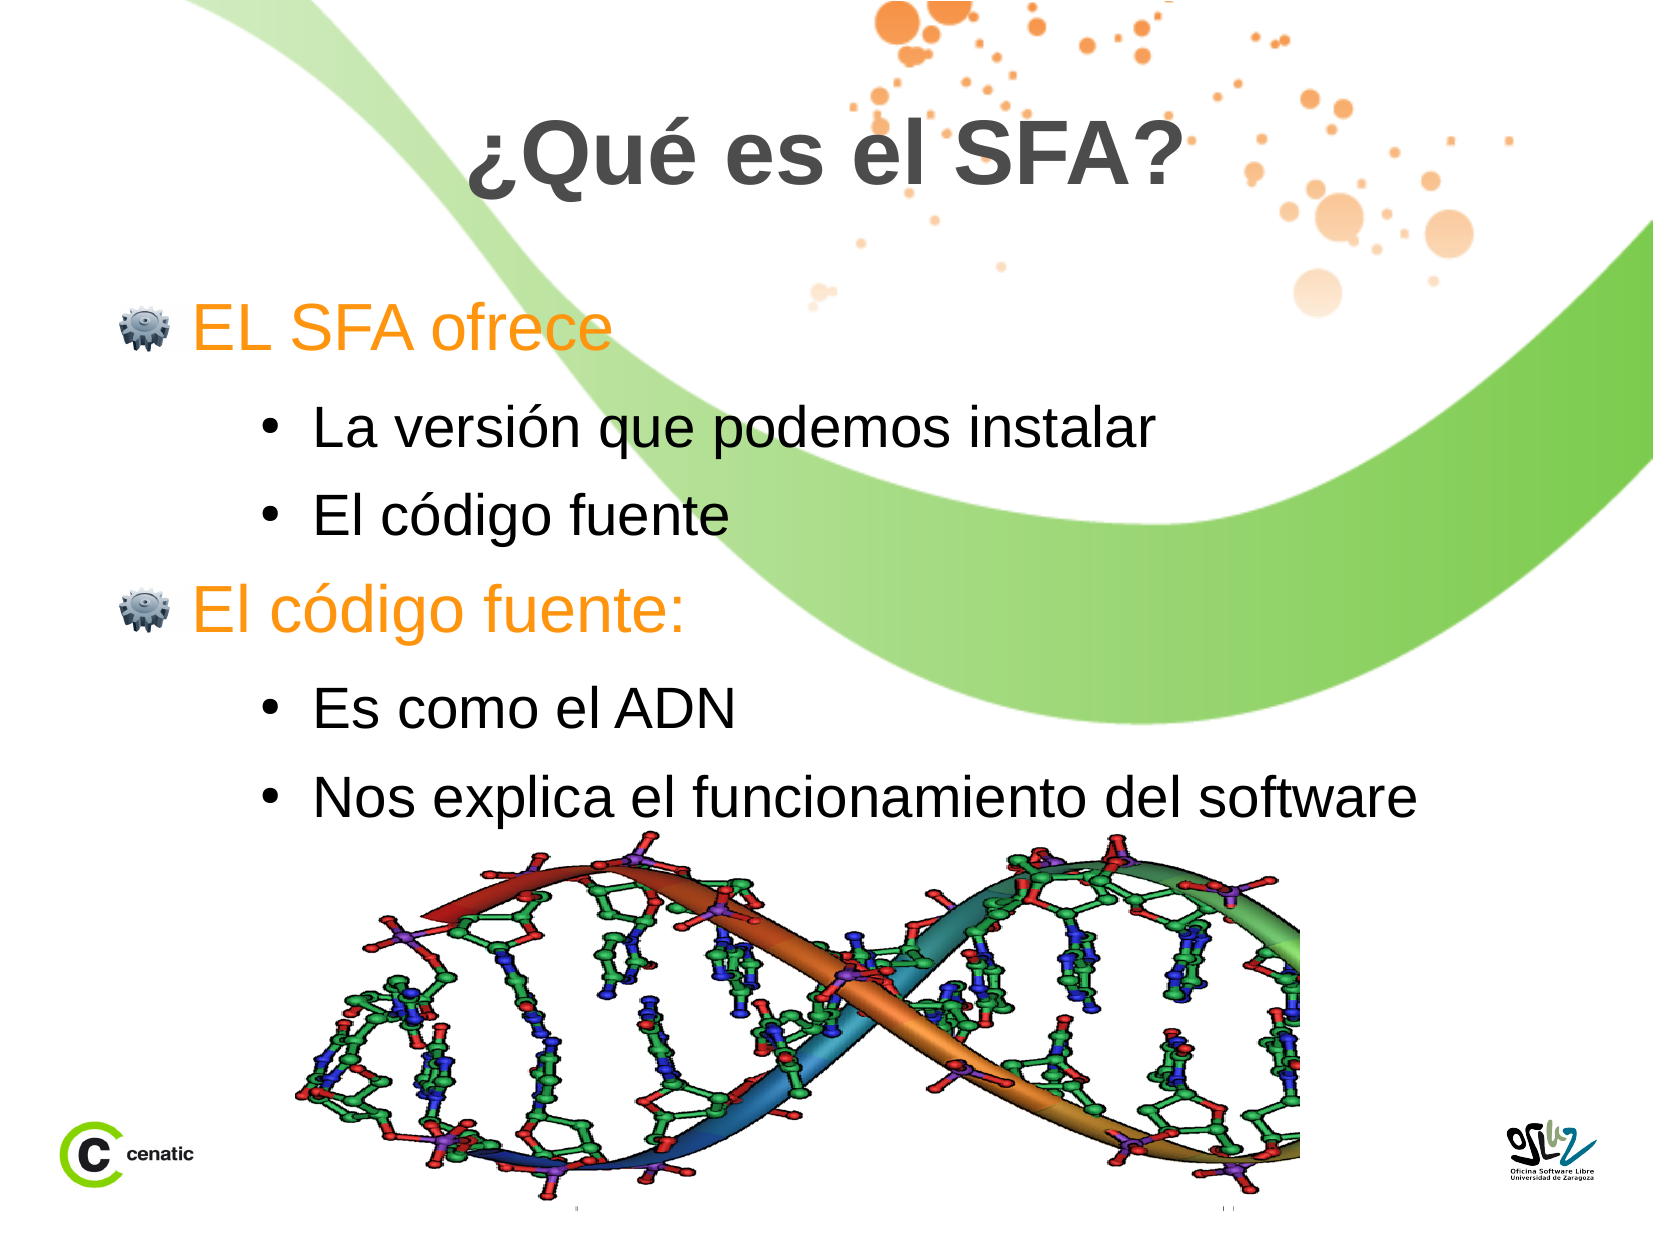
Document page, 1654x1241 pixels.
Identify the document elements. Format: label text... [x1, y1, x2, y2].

picture [59, 1121, 194, 1188]
list EL SFA ofrece La versión que podemos instalar El código fuente El código fuente: Es como el ADN Nos explica el funcionamiento del software [82, 290, 1571, 1137]
picture [1505, 1119, 1600, 1182]
title ¿Qué es el SFA? [82, 56, 1571, 250]
picture [183, 0, 1653, 755]
picture [295, 1137, 1300, 1211]
